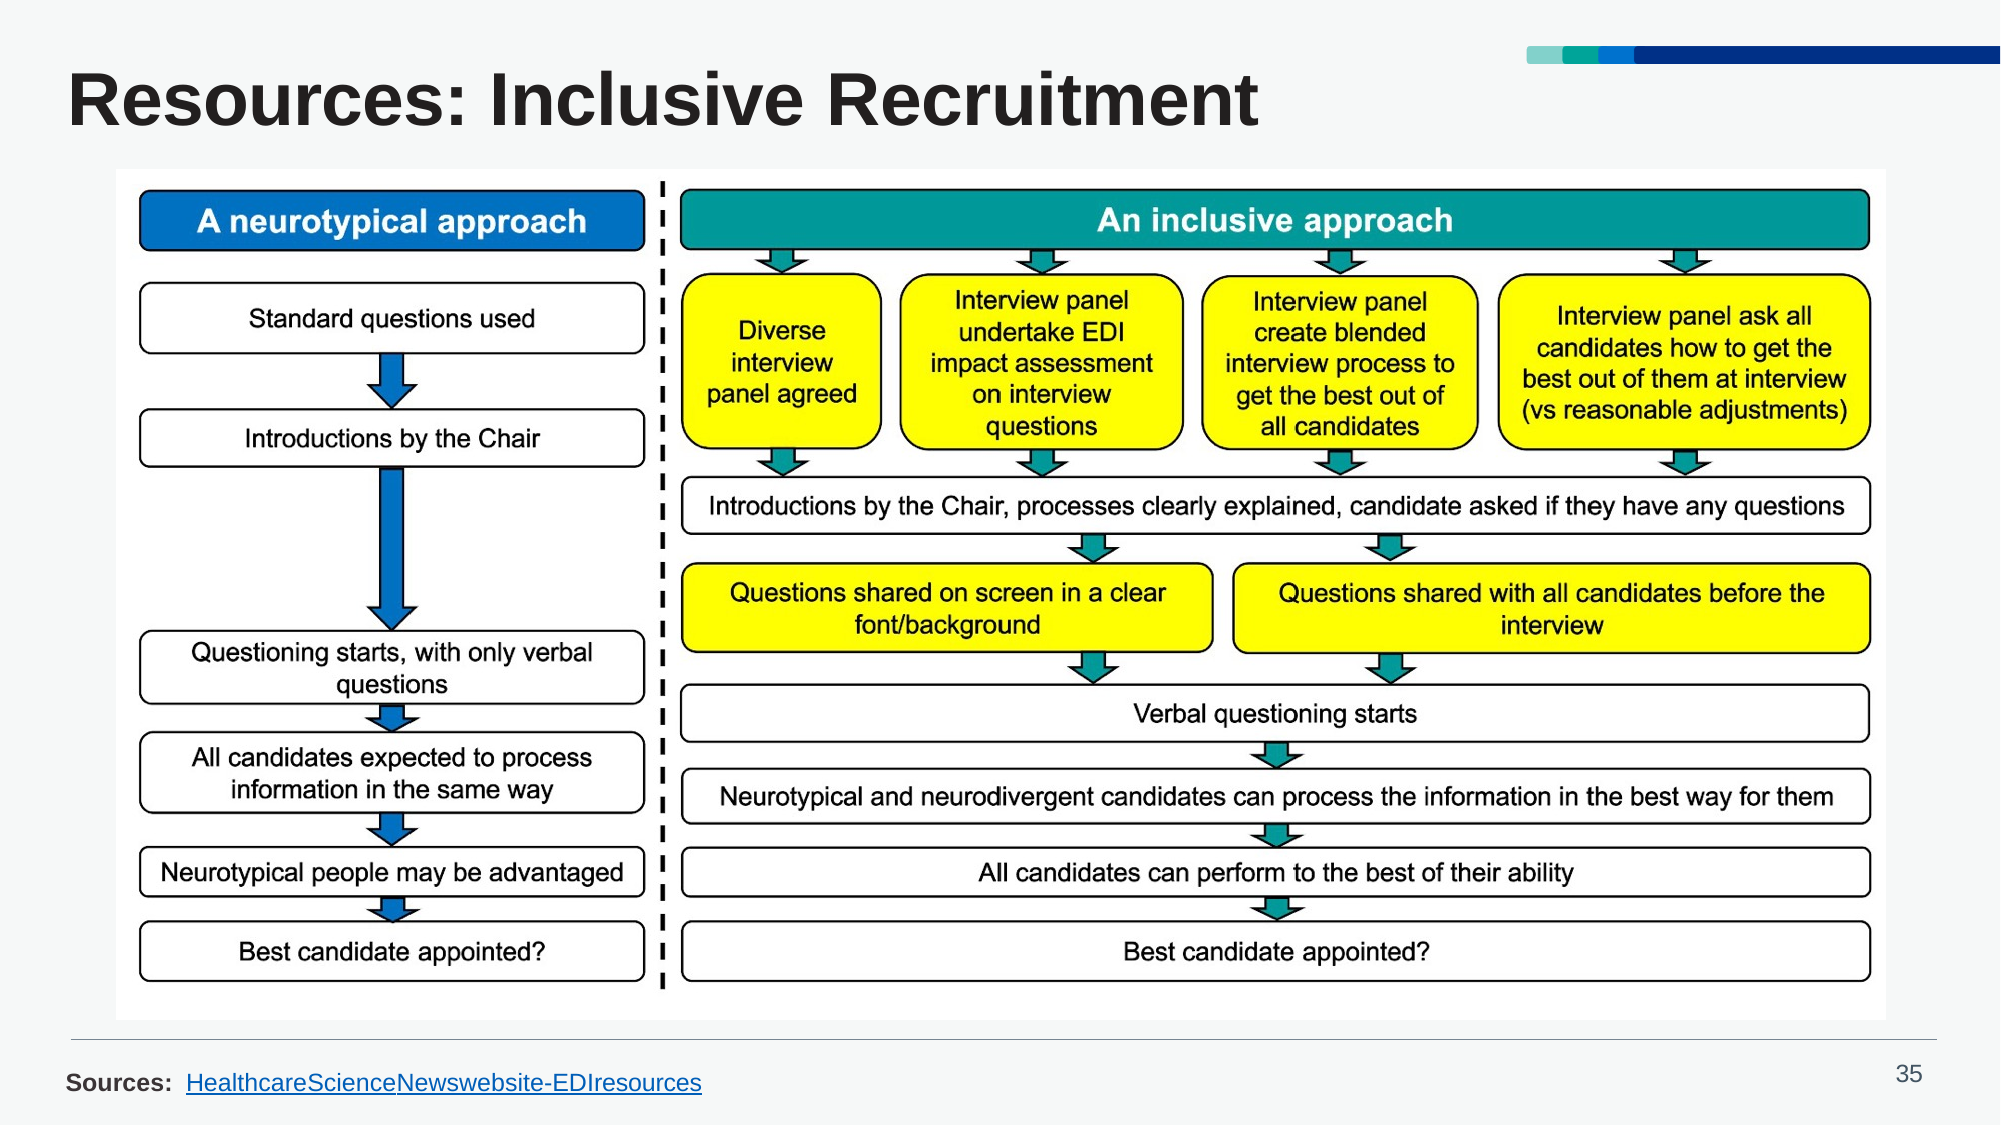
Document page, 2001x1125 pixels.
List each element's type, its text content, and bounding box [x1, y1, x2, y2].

title Resources: Inclusive Recruitment [67, 48, 1306, 144]
text_box Sources: Healthcare Science News website - EDI resources [63, 1067, 747, 1100]
picture [116, 169, 1886, 1020]
text_box [1889, 1057, 1932, 1091]
